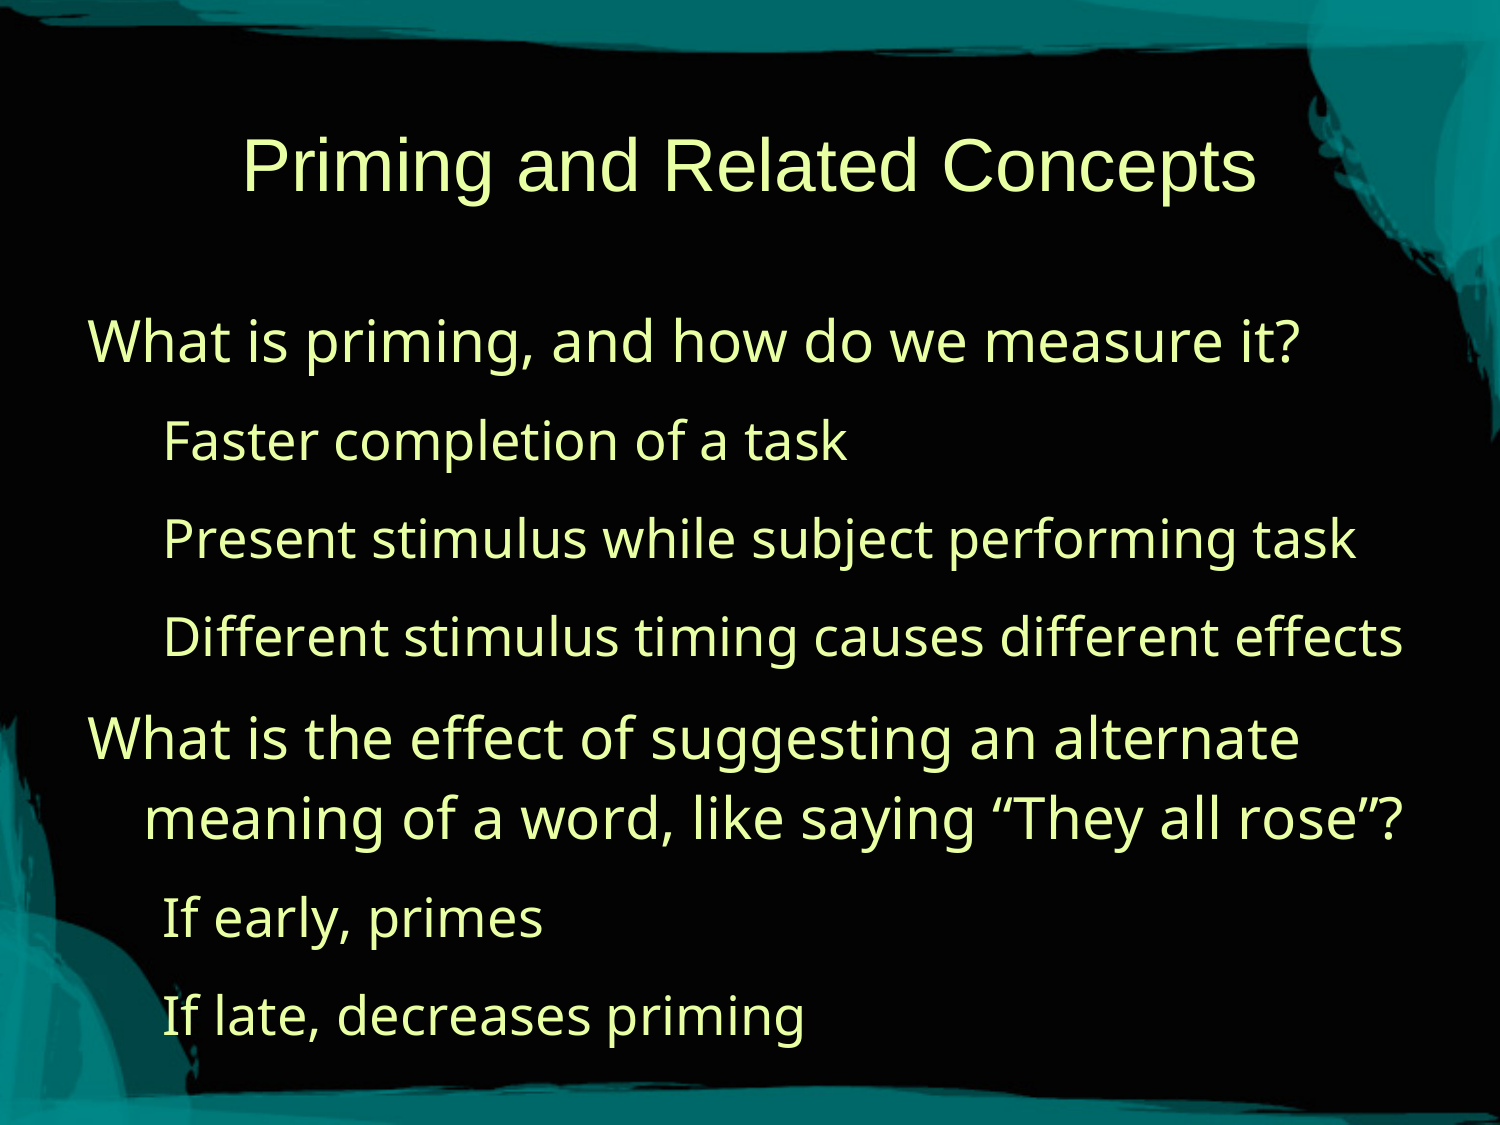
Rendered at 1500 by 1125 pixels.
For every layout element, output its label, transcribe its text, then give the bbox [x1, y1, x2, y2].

picture [0, 0, 1500, 1125]
list What is priming, and how do we measure it? Faster completion of a task Present stimulus while subject performing task Different stimulus timing causes different effects What is the effect of suggesting an alternate meaning of a word, like saying “They all rose”? If early, primes If late, decreases priming [87, 299, 1413, 1011]
title Priming and Related Concepts [87, 76, 1413, 256]
